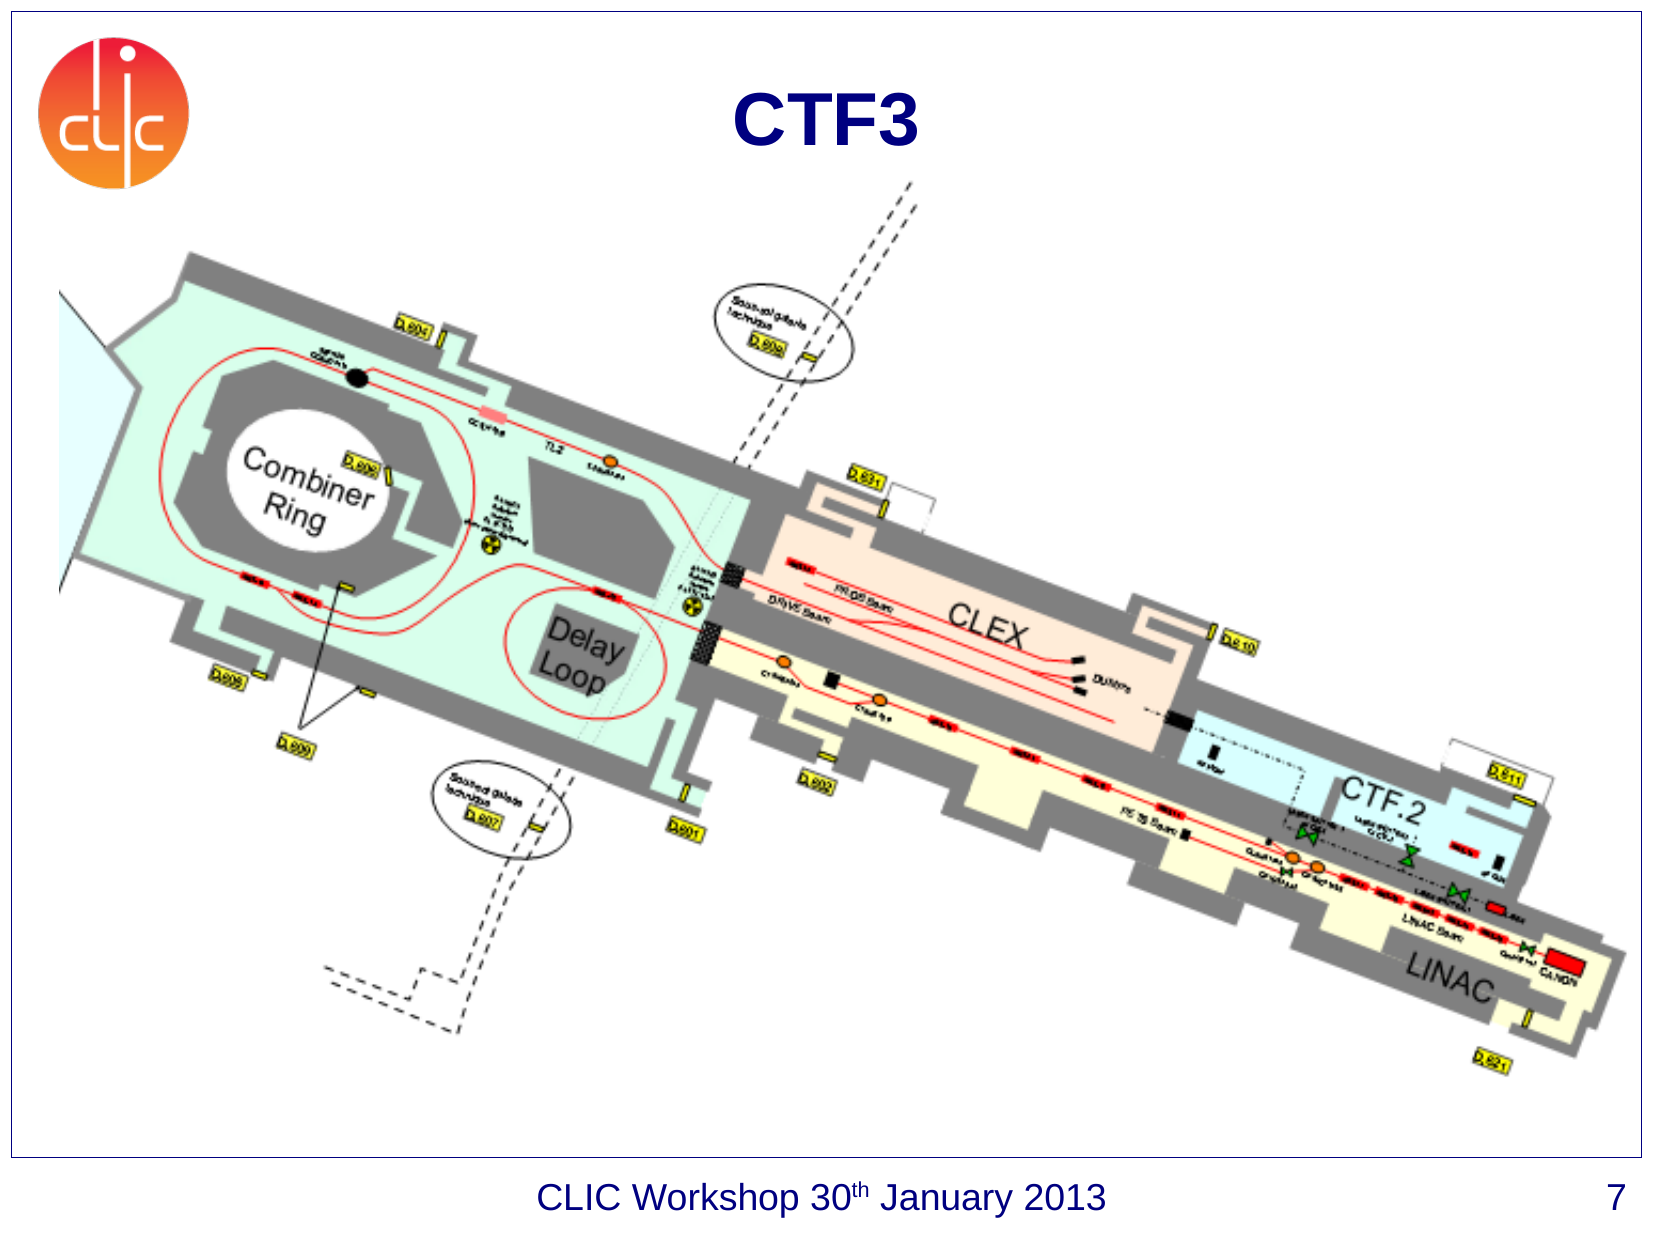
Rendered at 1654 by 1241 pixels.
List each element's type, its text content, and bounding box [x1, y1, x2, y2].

text_box CLIC Workshop 30th January 2013 [11, 1169, 1642, 1228]
text_box [11, 11, 1642, 1158]
picture [0, 0, 226, 226]
text_box 7 [1476, 1169, 1642, 1227]
